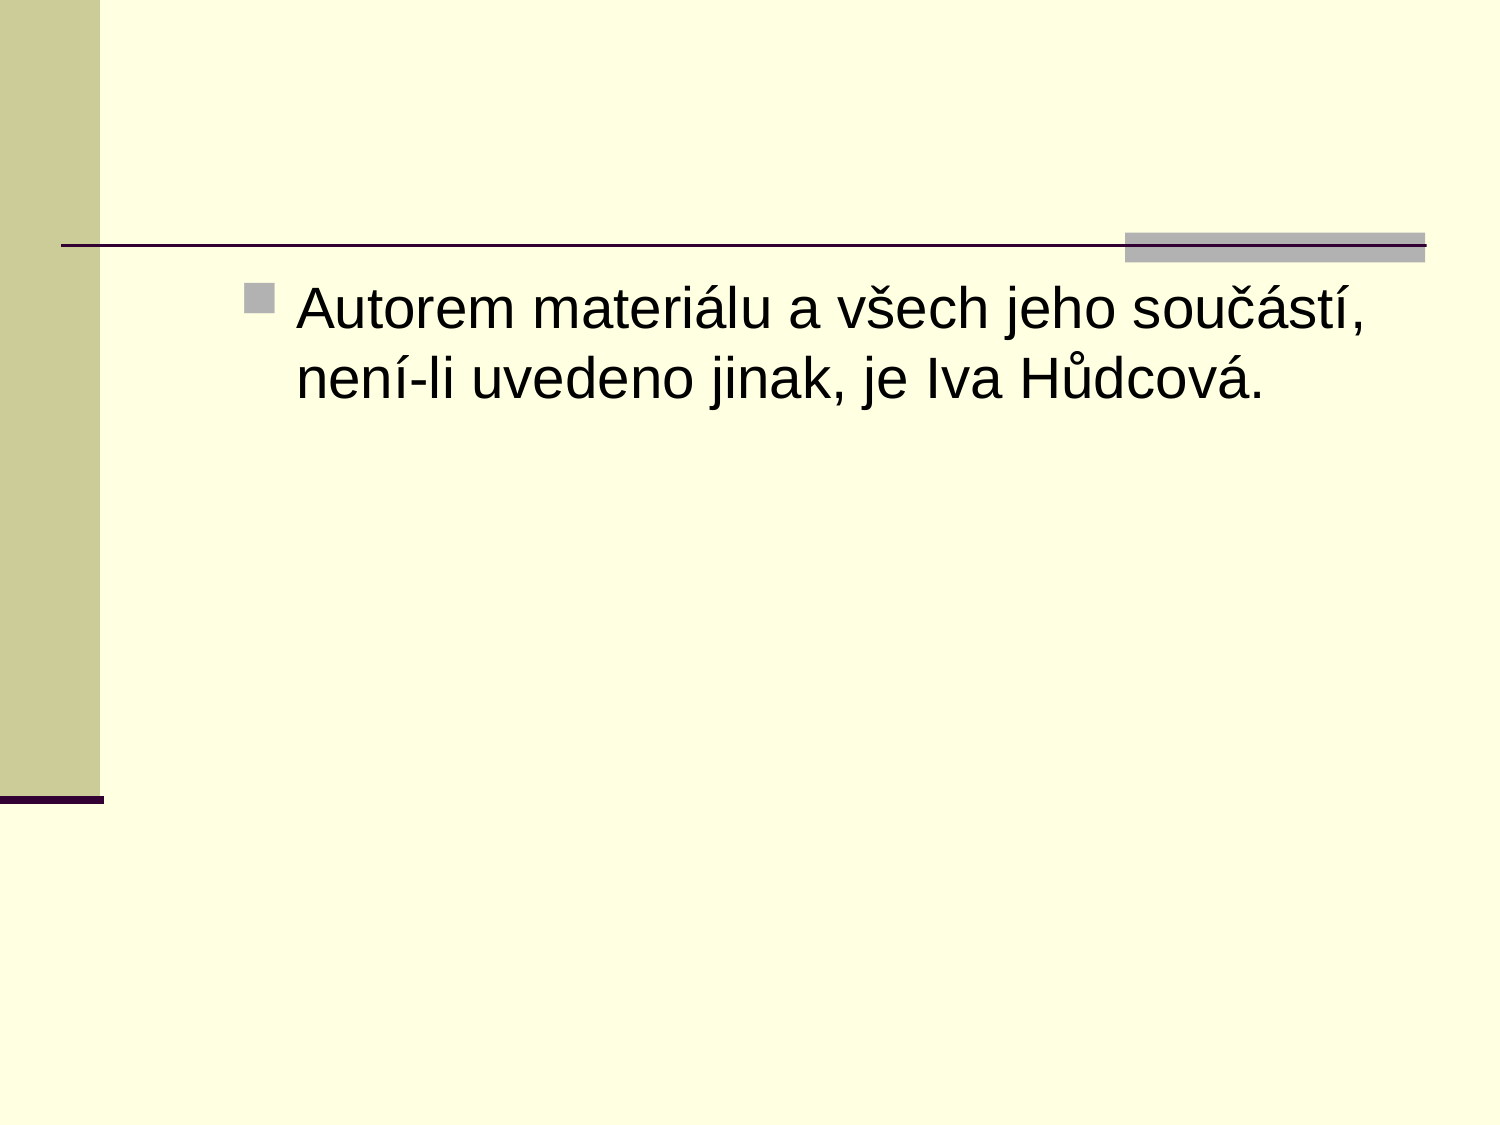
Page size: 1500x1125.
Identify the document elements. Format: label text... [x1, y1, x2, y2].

list Autorem materiálu a všech jeho součástí, není-li uvedeno jinak, je Iva Hůdcová. [225, 262, 1500, 1006]
